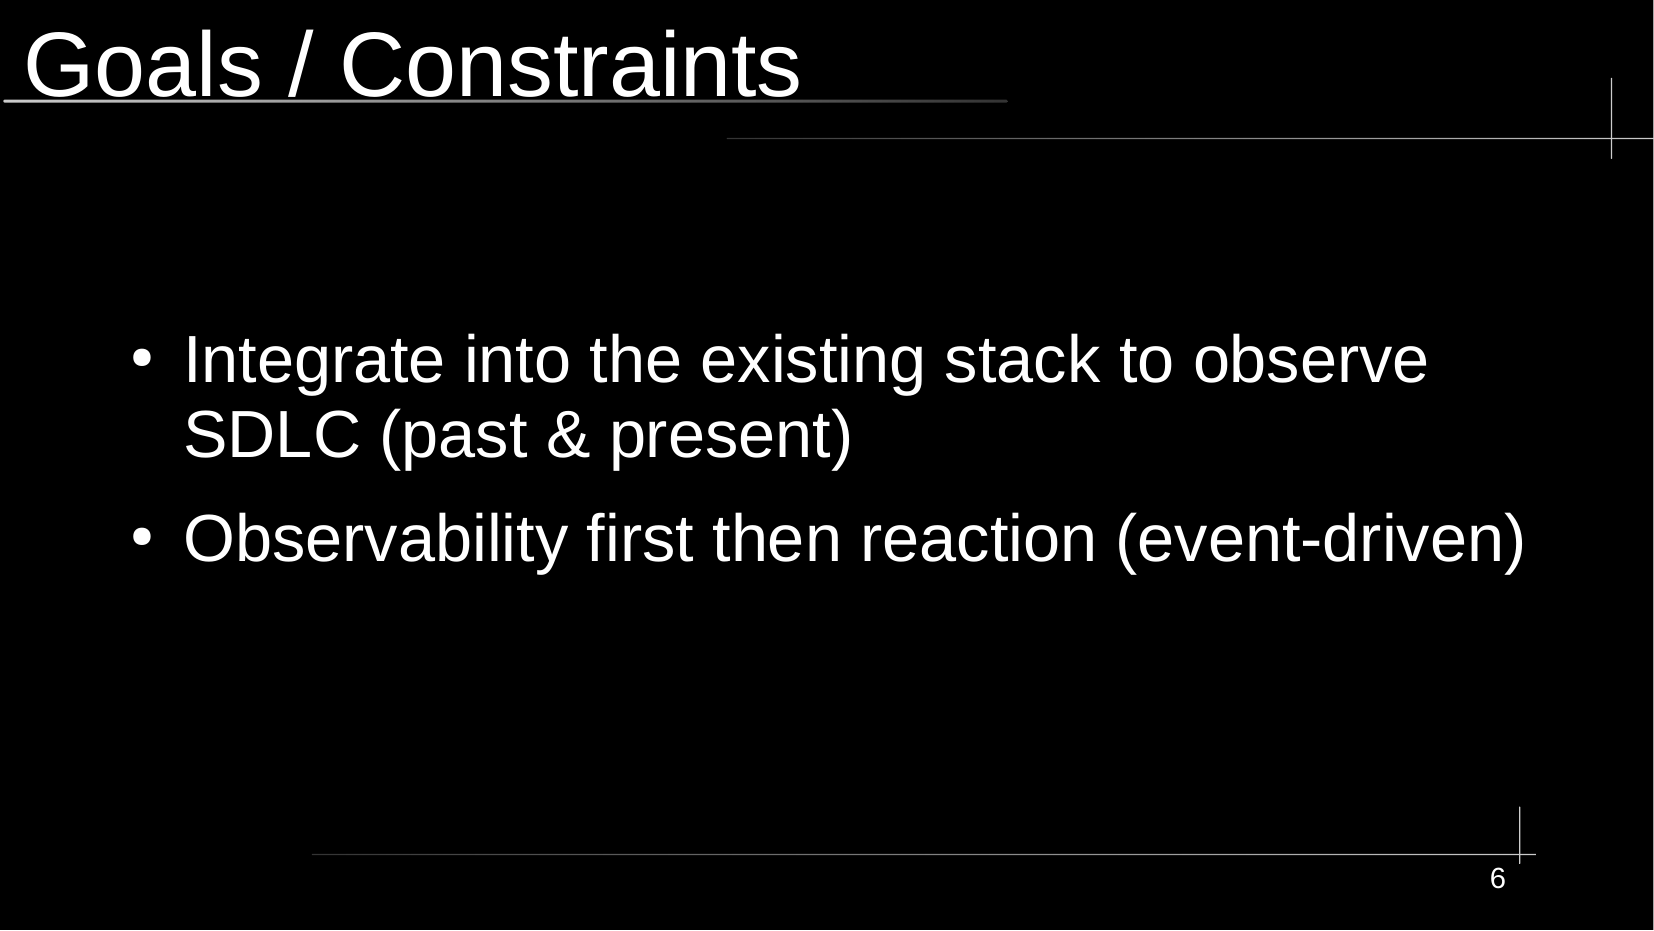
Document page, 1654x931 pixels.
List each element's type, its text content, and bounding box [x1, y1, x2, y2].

title Goals / Constraints [23, 11, 1589, 119]
list Integrate into the existing stack to observe SDLC (past & present) Observability first then reaction (event-driven) [112, 217, 1601, 758]
